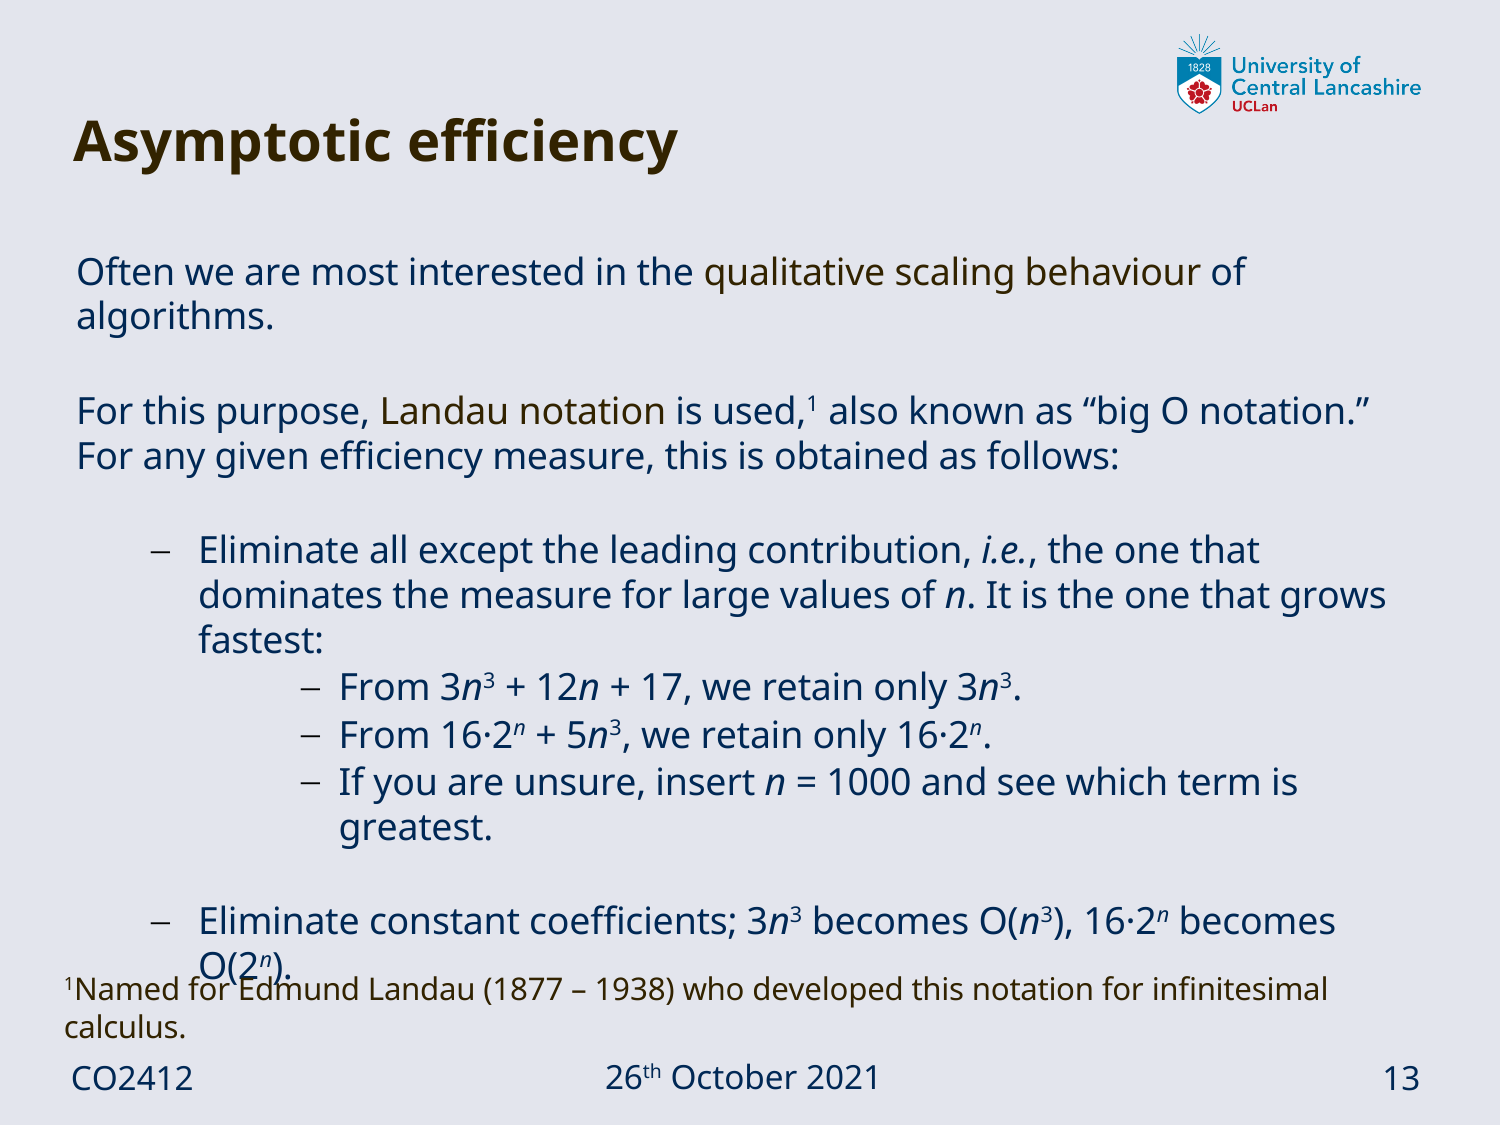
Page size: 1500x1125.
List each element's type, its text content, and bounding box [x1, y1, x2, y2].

text_box Often we are most interested in the qualitative scaling behaviour of algorithms. For this purpose, Landau notation is used,1 also known as “big O notation.” For any given efficiency measure, this is obtained as follows: Eliminate all except the leading contribution, i.e., the one that dominates the measure for large values of n. It is the one that grows fastest: From 3n3 + 12n + 17, we retain only 3n3. From 16·2n + 5n3, we retain only 16·2n. If you are unsure, insert n = 1000 and see which term is greatest. Eliminate constant coefficients; 3n3 becomes O(n3), 16·2n becomes O(2n). [59, 240, 1444, 815]
text_box 1Named for Edmund Landau (1877 – 1938) who developed this notation for infinitesimal calculus. [49, 962, 1447, 1015]
picture [1177, 34, 1421, 93]
title Asymptotic efficiency [58, 93, 1475, 186]
